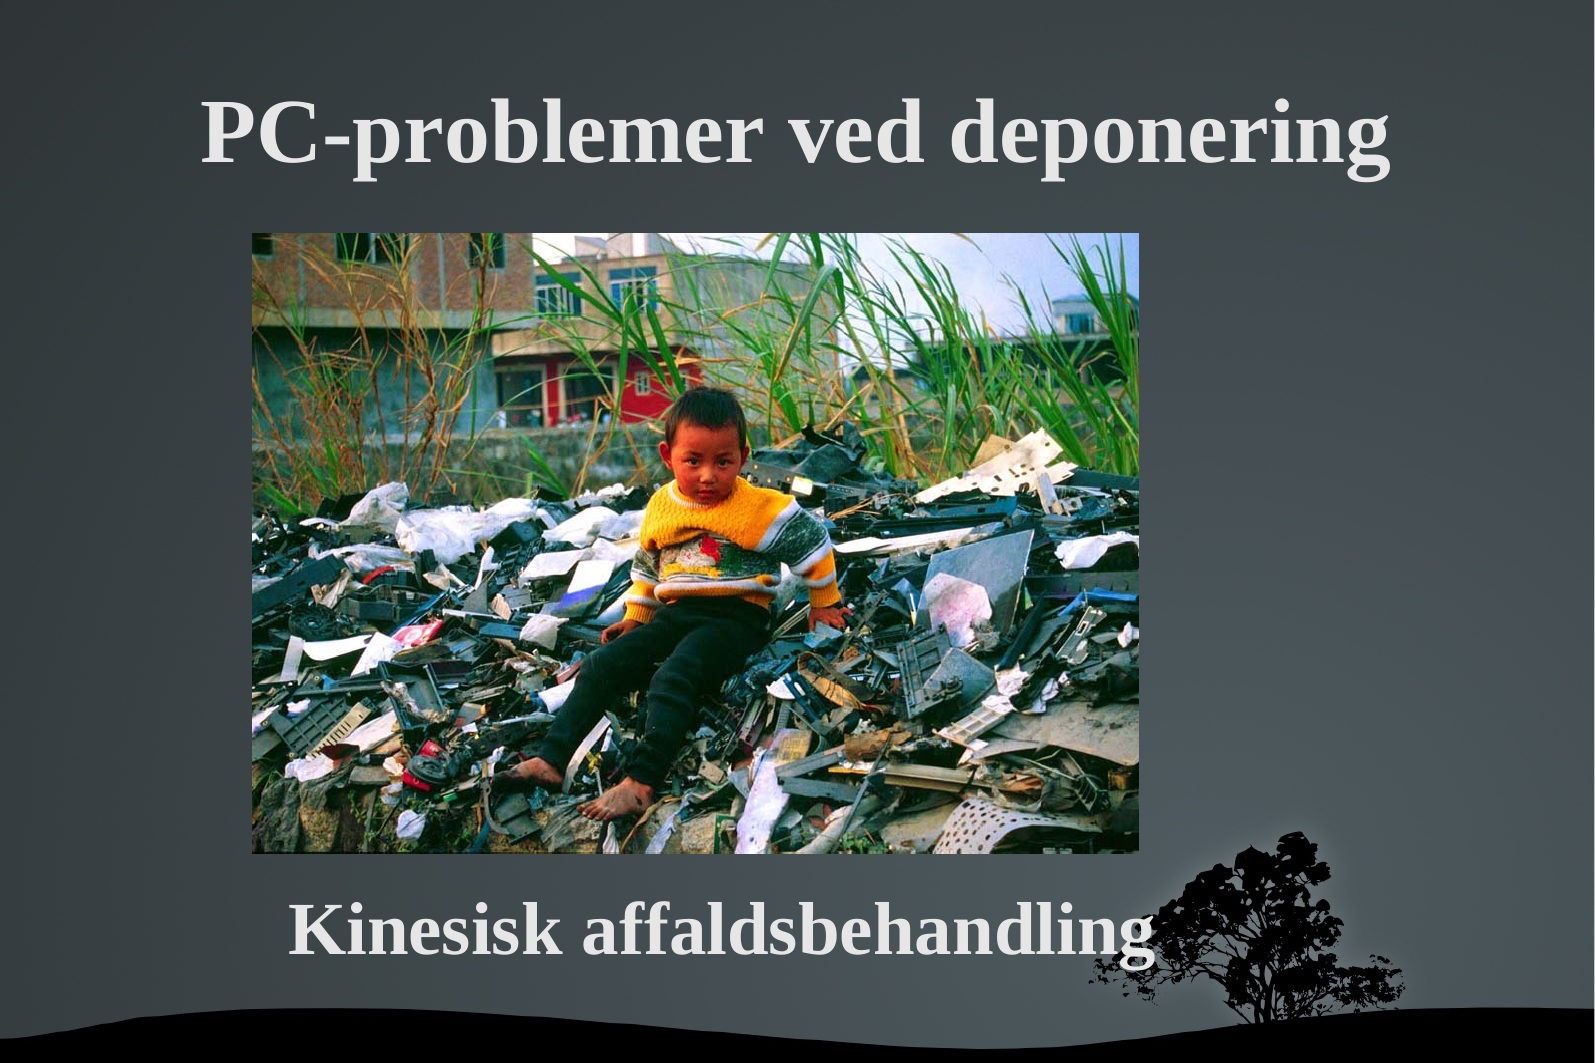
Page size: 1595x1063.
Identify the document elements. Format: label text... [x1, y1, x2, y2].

title PC-problemer ved deponering [79, 31, 1515, 231]
picture [0, 0, 1595, 1063]
text_box Kinesisk affaldsbehandling [273, 880, 1172, 979]
